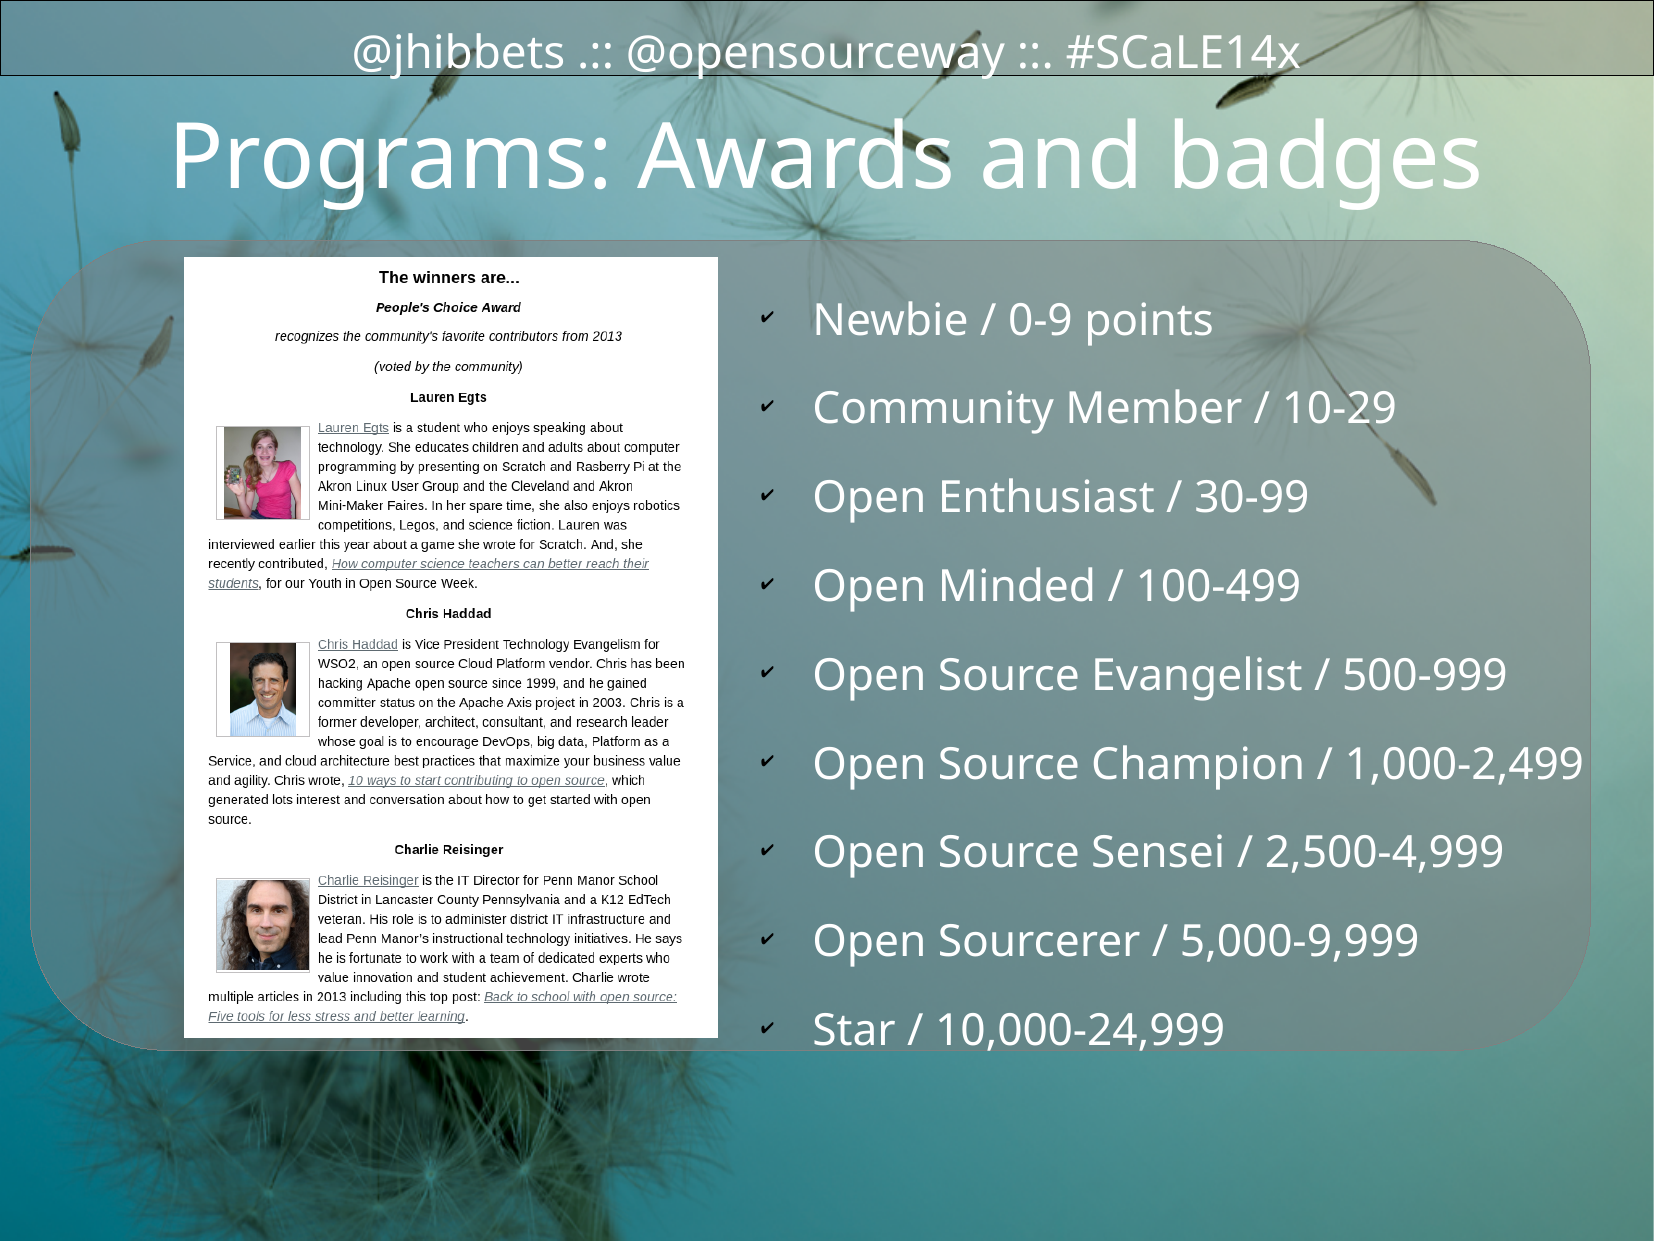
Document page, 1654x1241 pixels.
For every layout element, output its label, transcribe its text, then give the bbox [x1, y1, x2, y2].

picture [184, 257, 718, 1038]
text_box [30, 240, 1558, 1051]
list Newbie / 0-9 points Community Member / 10-29 Open Enthusiast / 30-99 Open Minded / 100-499 Open Source Evangelist / 500-999 Open Source Champion / 1,000-2,499 Open Source Sensei / 2,500-4,999 Open Sourcerer / 5,000-9,999 Star / 10,000-24,999 [743, 287, 1591, 1107]
picture [0, 76, 1654, 1241]
title Programs: Awards and badges [82, 49, 1571, 257]
